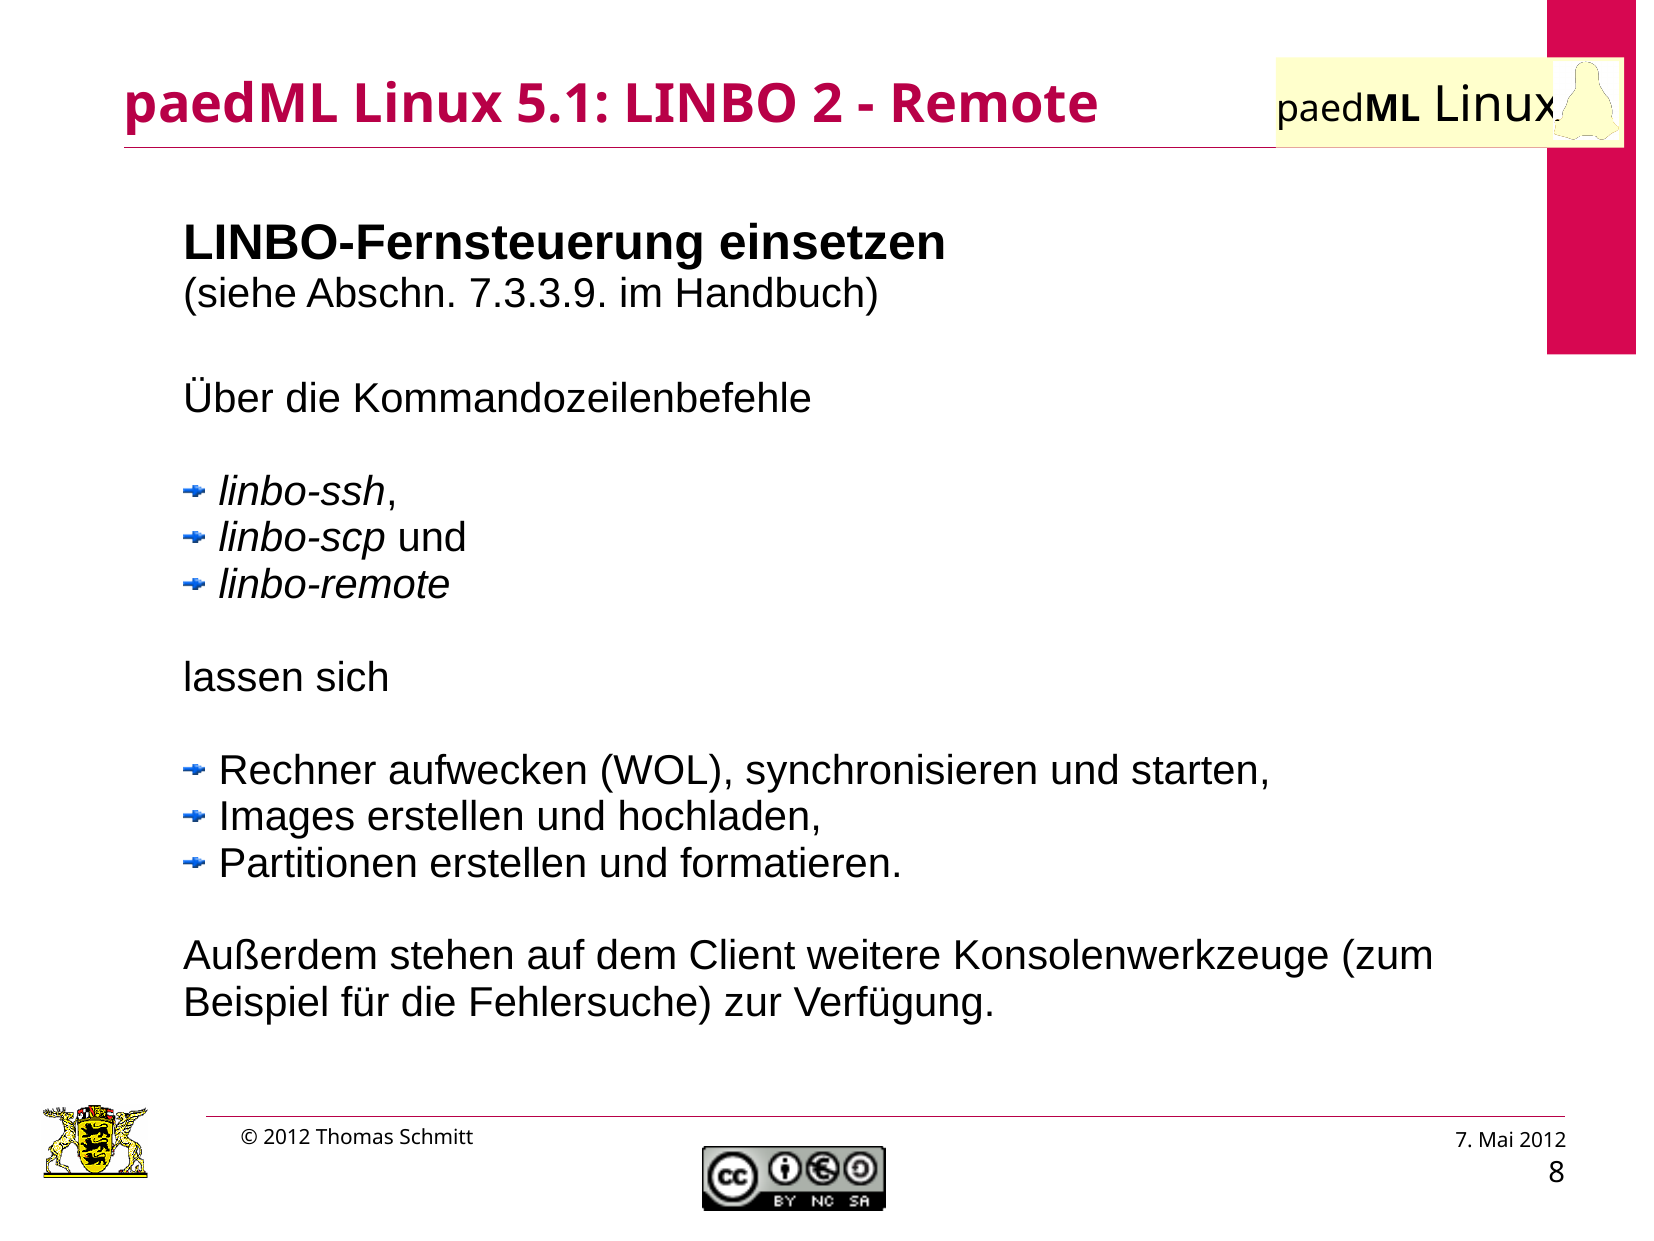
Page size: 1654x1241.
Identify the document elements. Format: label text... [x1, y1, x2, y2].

picture [41, 1104, 148, 1180]
text_box Über die Kommandozeilenbefehle linbo-ssh, linbo-scp und linbo-remote lassen sich Rechner aufwecken (WOL), synchronisieren und starten, Images erstellen und hochladen, Partitionen erstellen und formatieren. Außerdem stehen auf dem Client weitere Konsolenwerkzeuge (zum Beispiel für die Fehlersuche) zur Verfügung. [183, 374, 1506, 1072]
picture [702, 1146, 886, 1211]
title paedML Linux 5.1: LINBO 2 - Remote [124, 69, 1270, 133]
subtitle LINBO-Fernsteuerung einsetzen (siehe Abschn. 7.3.3.9. im Handbuch) [183, 214, 1388, 325]
